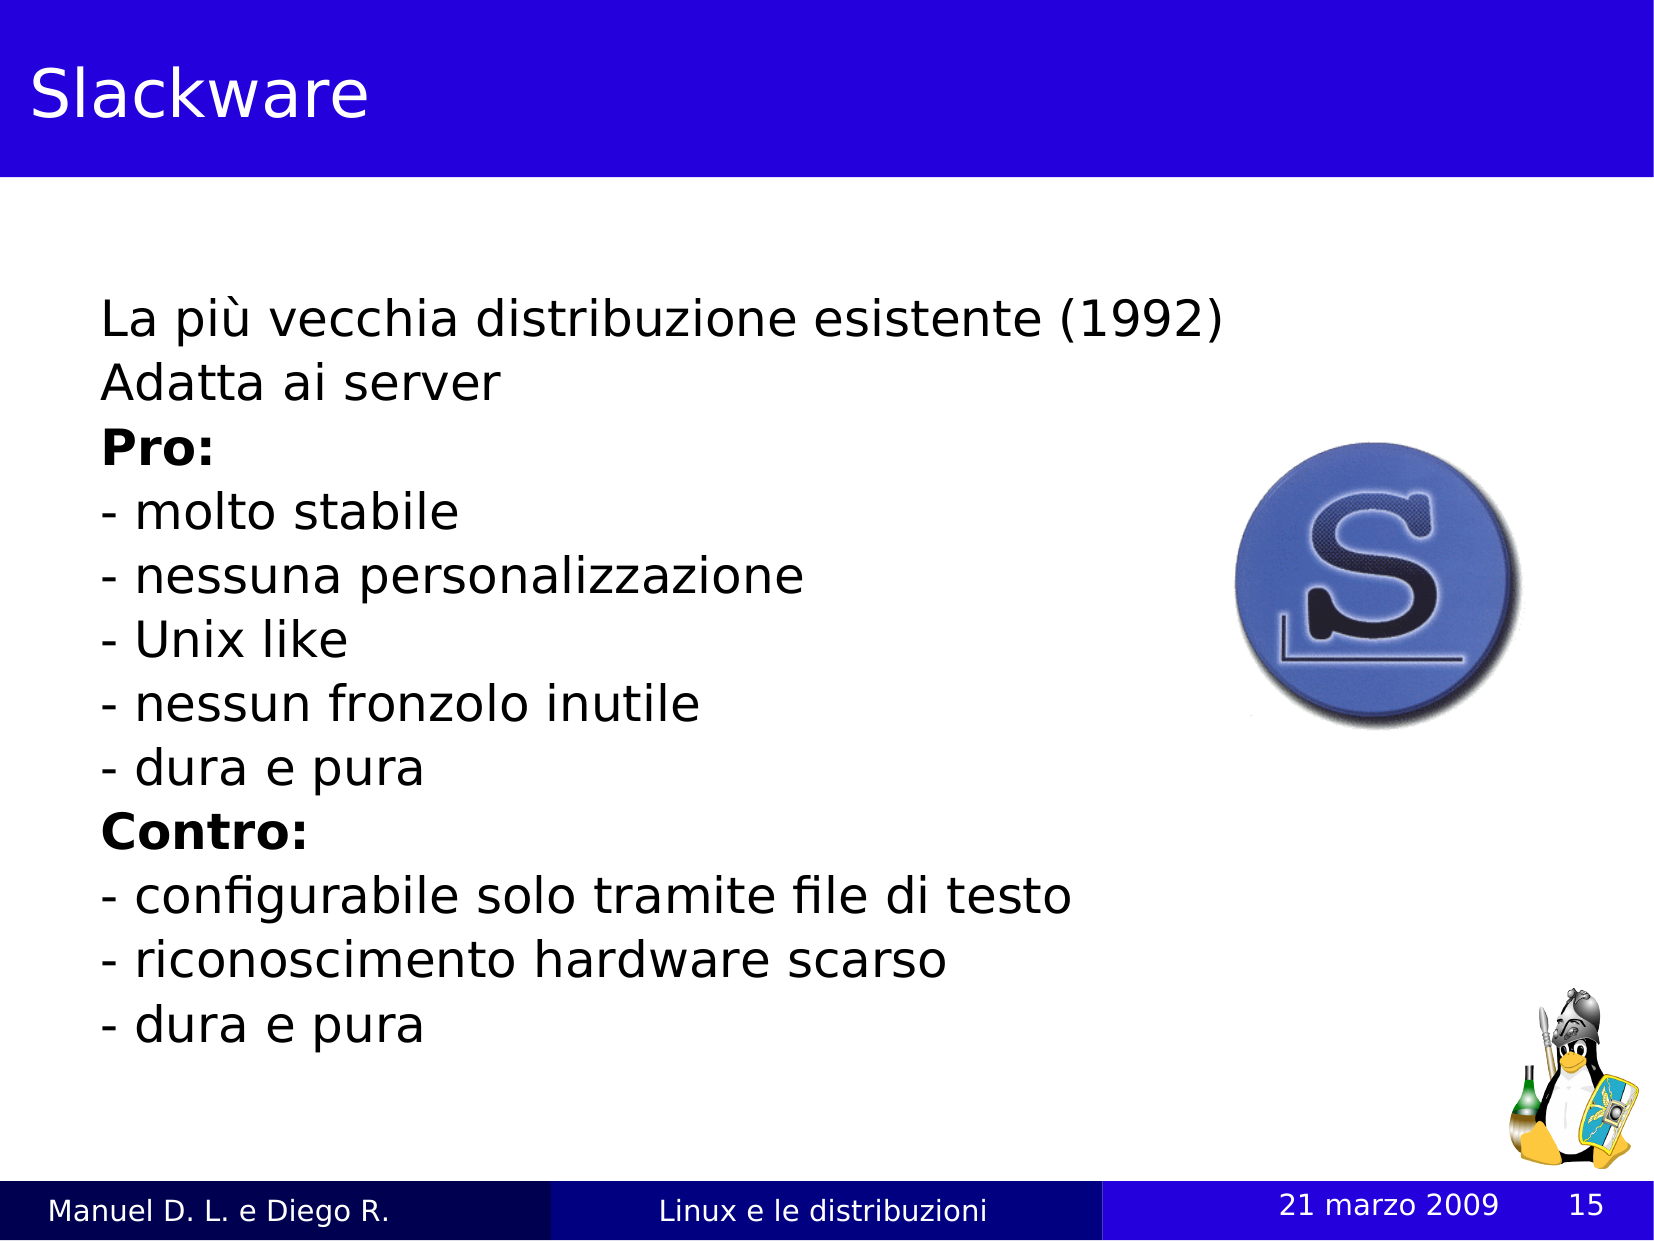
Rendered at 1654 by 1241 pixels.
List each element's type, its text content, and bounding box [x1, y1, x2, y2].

title Slackware [29, 0, 1518, 198]
picture [1230, 436, 1532, 732]
picture [1509, 988, 1639, 1169]
list La più vecchia distribuzione esistente (1992) Adatta ai server Pro: - molto stabile - nessuna personalizzazione - Unix like - nessun fronzolo inutile - dura e pura Contro: - configurabile solo tramite file di testo - riconoscimento hardware scarso - dura e pura [82, 290, 1571, 1109]
